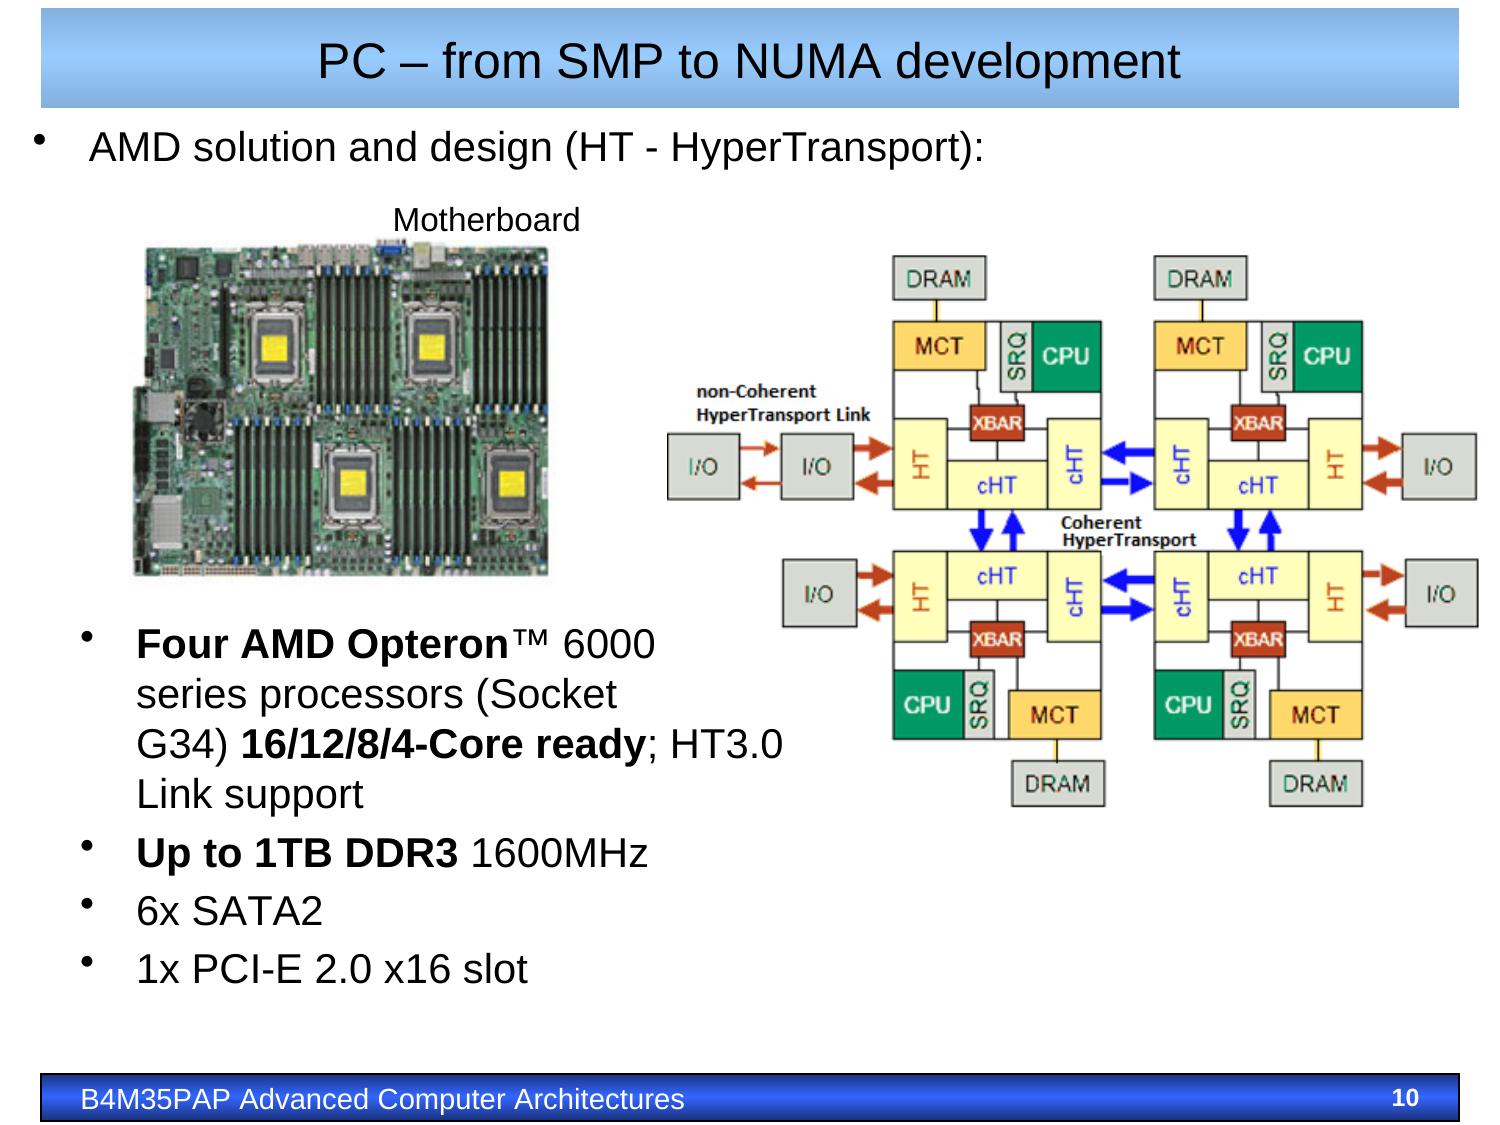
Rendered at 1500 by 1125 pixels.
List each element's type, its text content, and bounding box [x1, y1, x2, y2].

text_box Motherboard [377, 214, 597, 246]
list Four AMD Opteron™ 6000 series processors (Socket G34) 16/12/8/4-Core ready; HT3.0 Link support Up to 1TB DDR3 1600MHz 6x SATA2 1x PCI-E 2.0 x16 slot [64, 609, 868, 1000]
picture [667, 254, 1482, 812]
text_box AMD solution and design (HT - HyperTransport): [17, 111, 1436, 214]
picture [82, 234, 598, 585]
title PC – from SMP to NUMA development [41, 8, 1459, 108]
